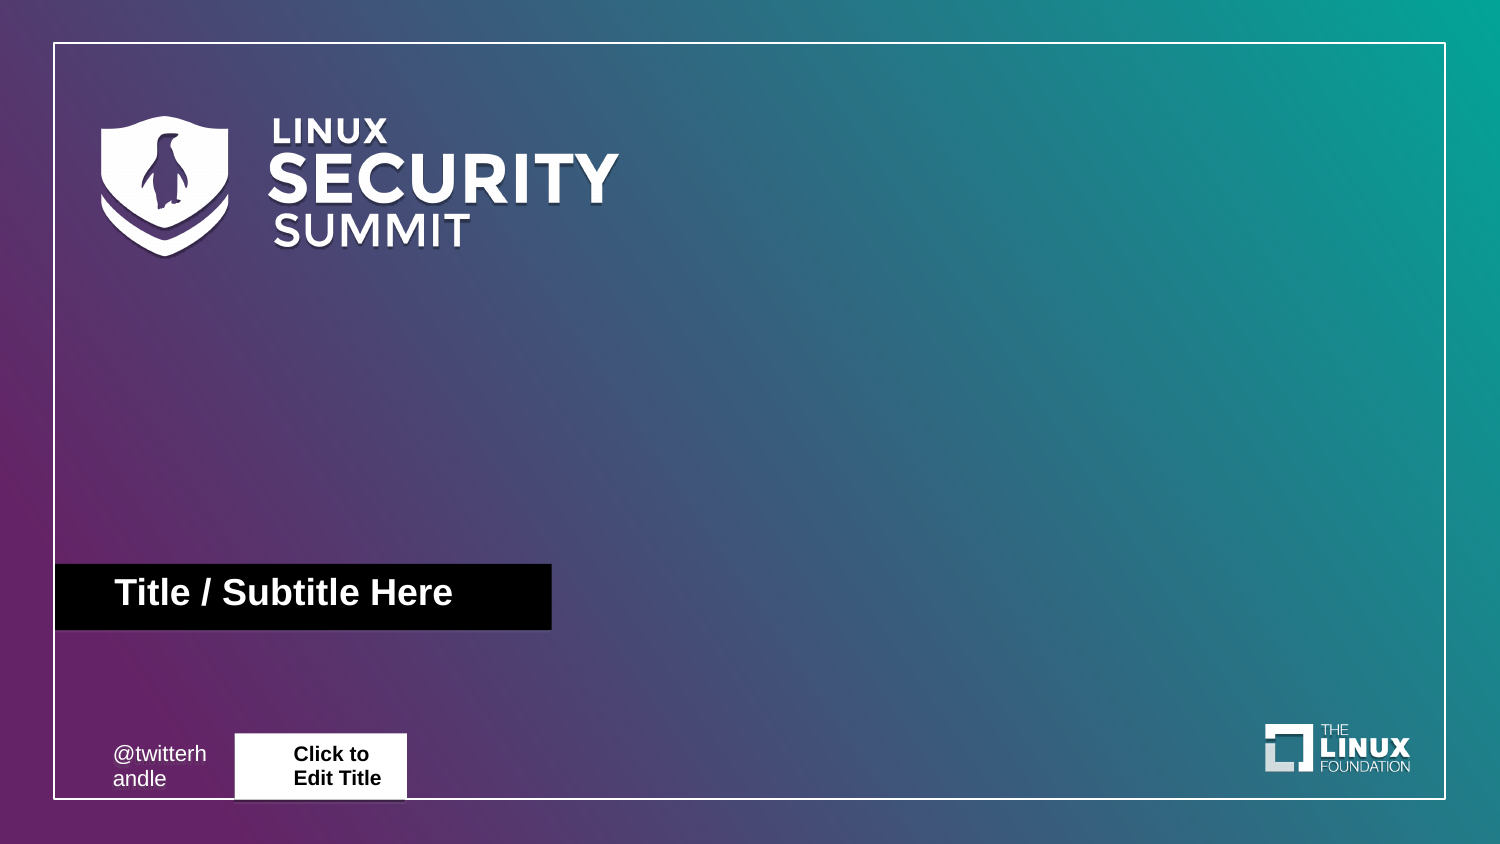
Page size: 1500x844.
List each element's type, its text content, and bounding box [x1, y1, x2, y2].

list Title / Subtitle Here [55, 563, 552, 630]
list @twitterhandle [53, 733, 234, 800]
list Click to Edit Title [53, 333, 1005, 550]
